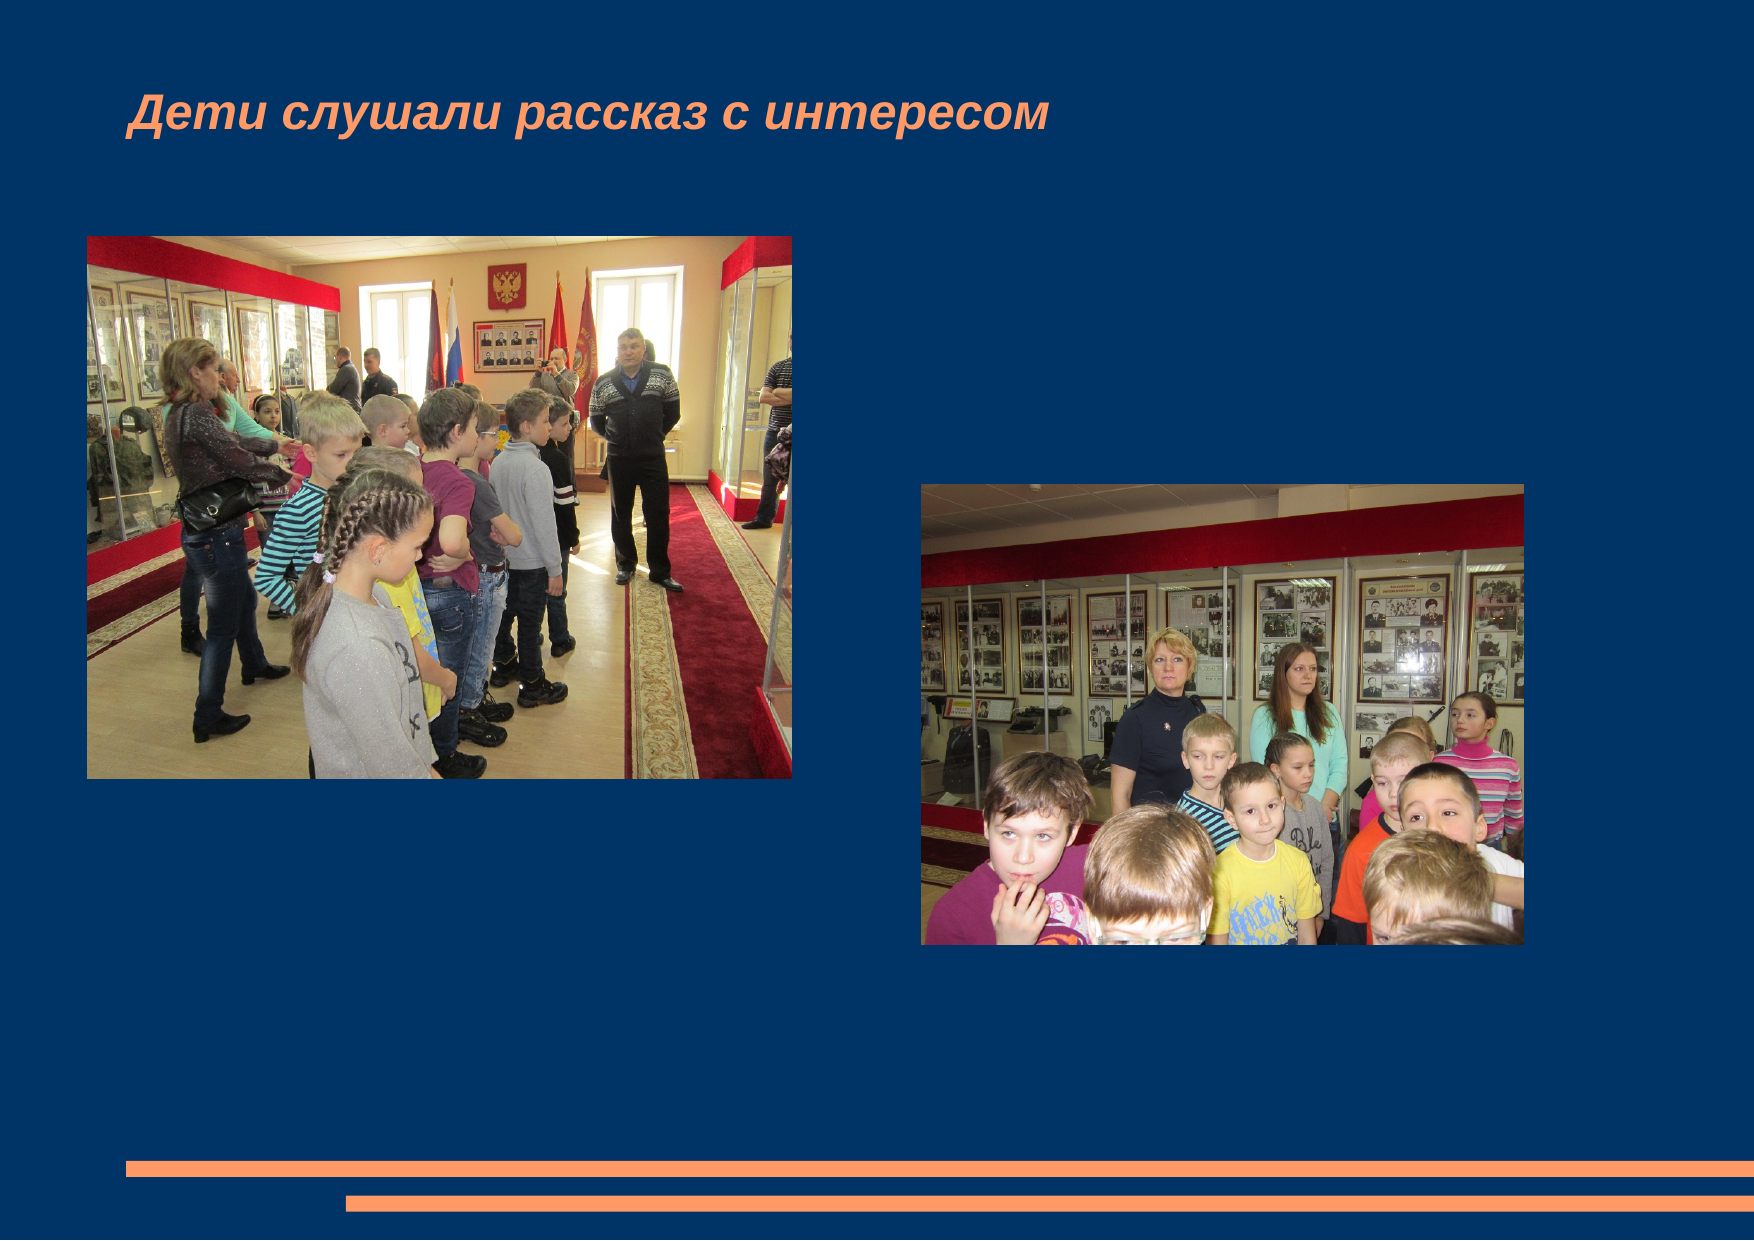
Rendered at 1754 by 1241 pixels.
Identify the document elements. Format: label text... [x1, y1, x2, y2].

picture [87, 236, 792, 779]
picture [921, 484, 1524, 945]
title Дети слушали рассказ с интересом [128, 46, 1111, 178]
